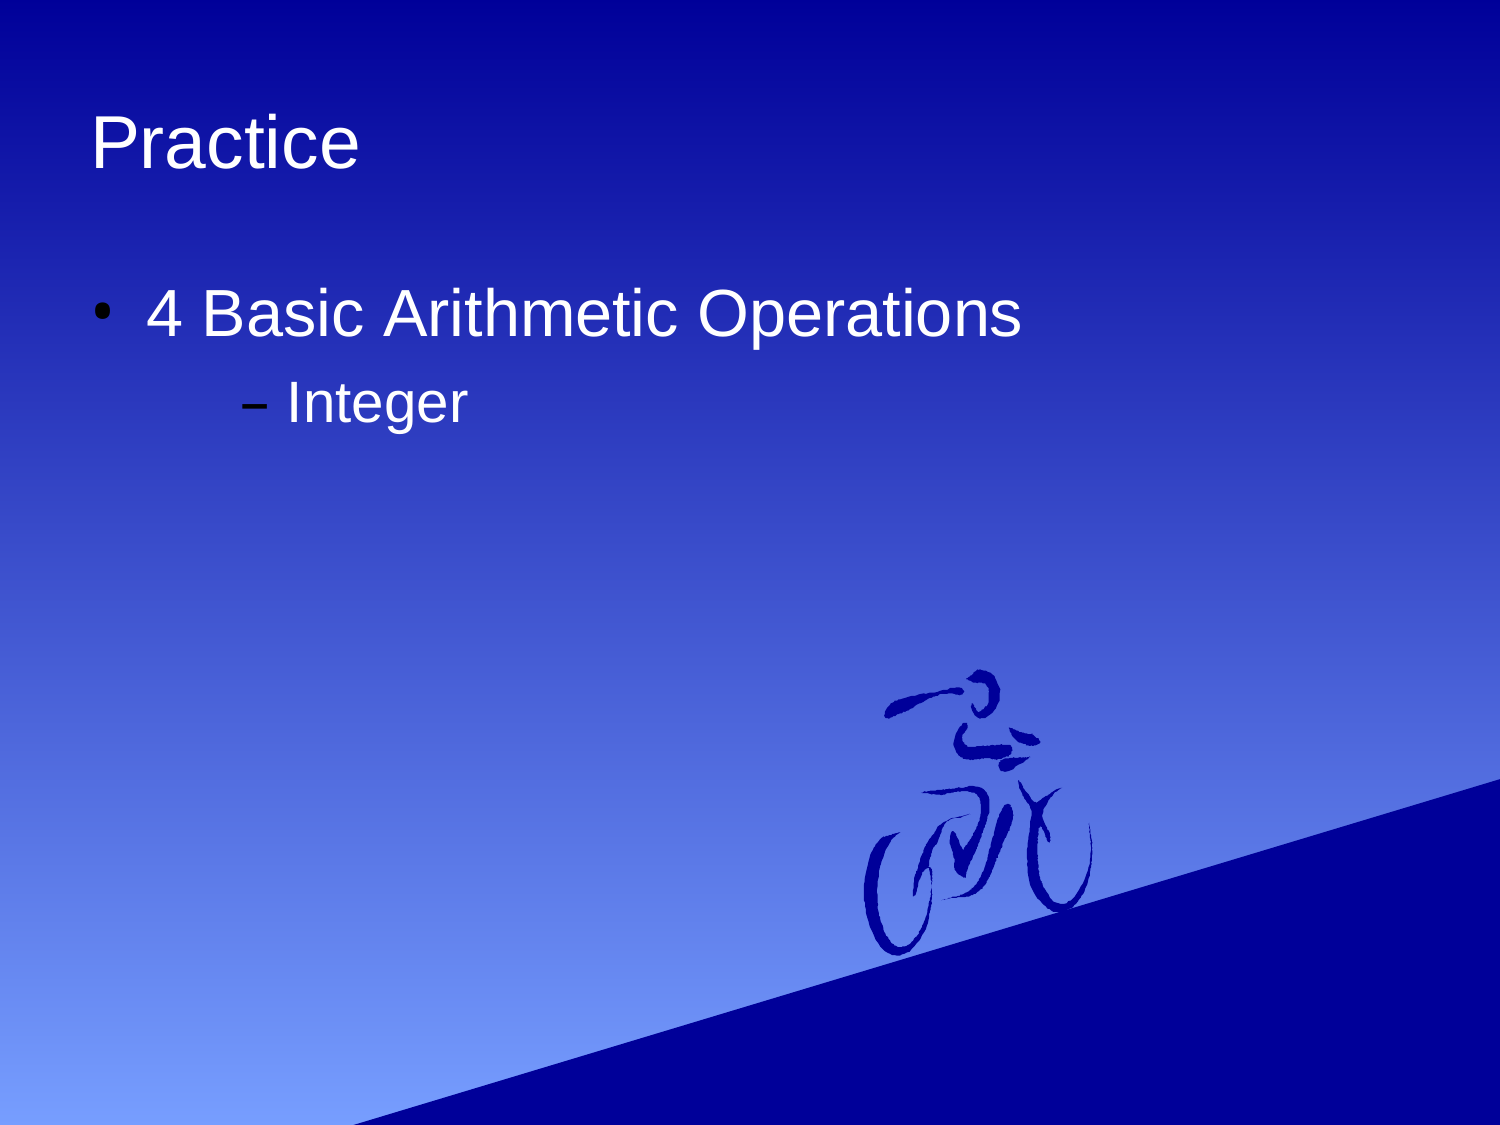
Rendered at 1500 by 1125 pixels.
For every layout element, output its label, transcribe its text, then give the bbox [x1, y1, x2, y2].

list 4 Basic Arithmetic Operations Integer [75, 262, 1426, 1005]
title Practice [75, 45, 1426, 233]
